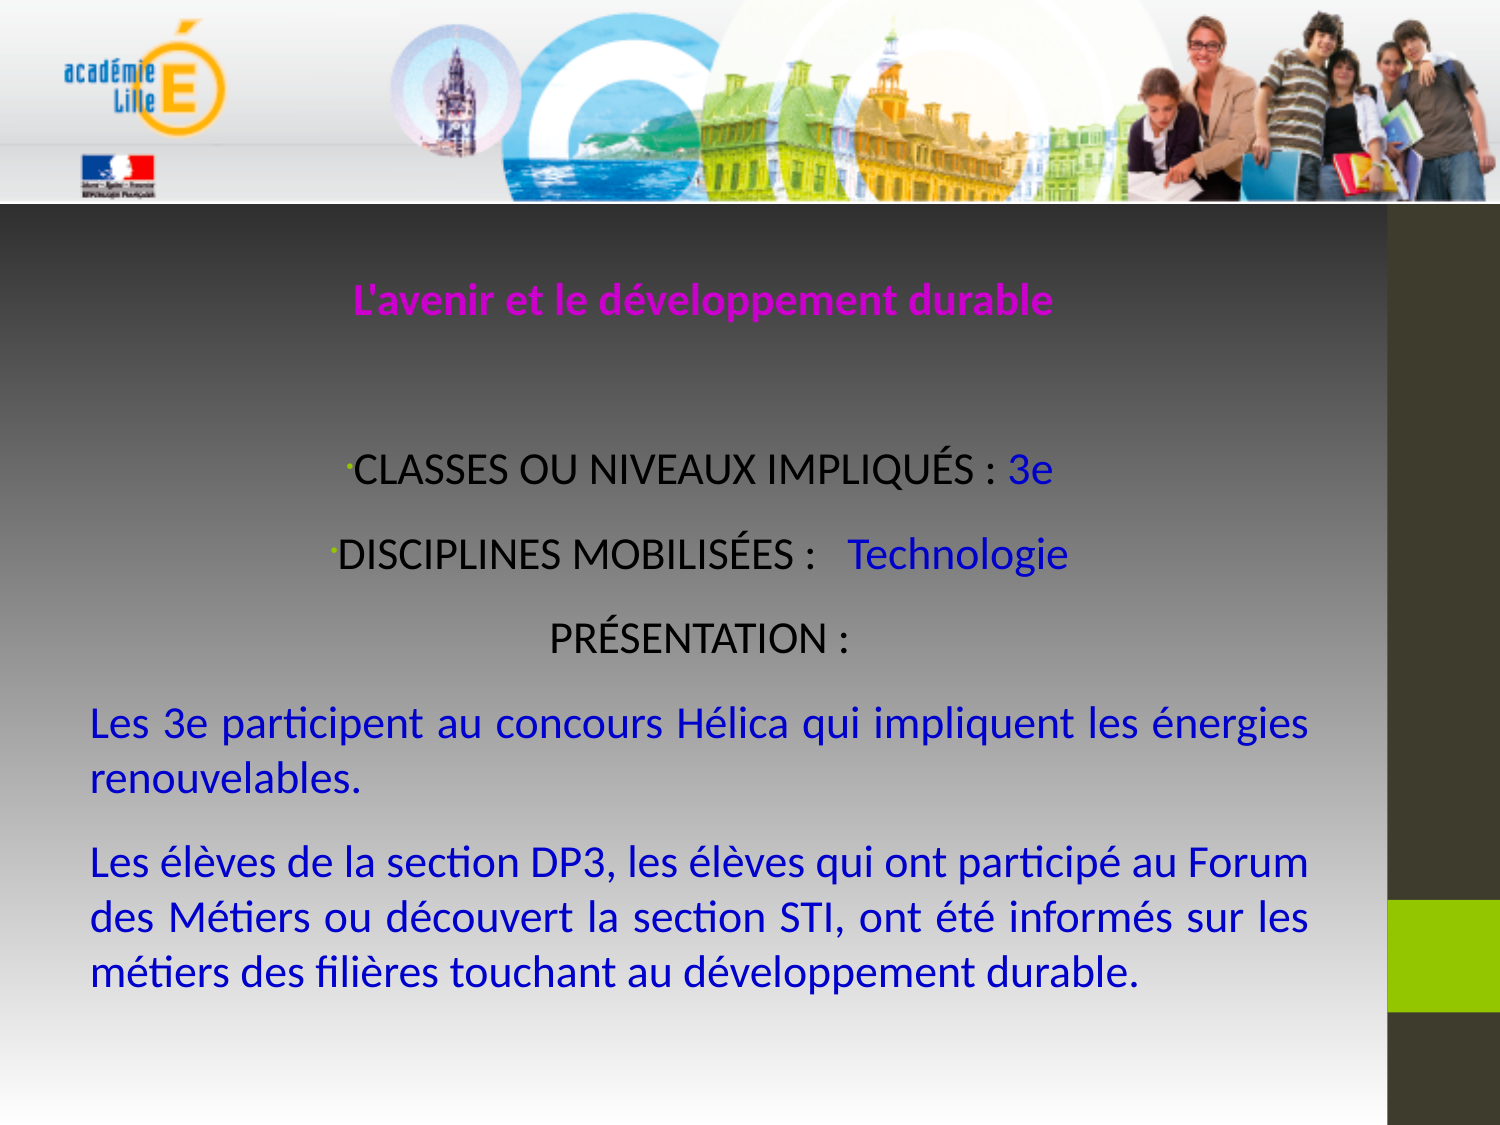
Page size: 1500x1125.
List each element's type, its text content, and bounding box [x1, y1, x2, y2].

picture [0, 0, 1500, 204]
list L'avenir et le développement durable CLASSES OU NIVEAUX IMPLIQUÉS : 3e DISCIPLINES MOBILISÉES : Technologie PRÉSENTATION : Les 3e participent au concours Hélica qui impliquent les énergies renouvelables. Les élèves de la section DP3, les élèves qui ont participé au Forum des Métiers ou découvert la section STI, ont été informés sur les métiers des filières touchant au développement durable. [75, 262, 1325, 1050]
